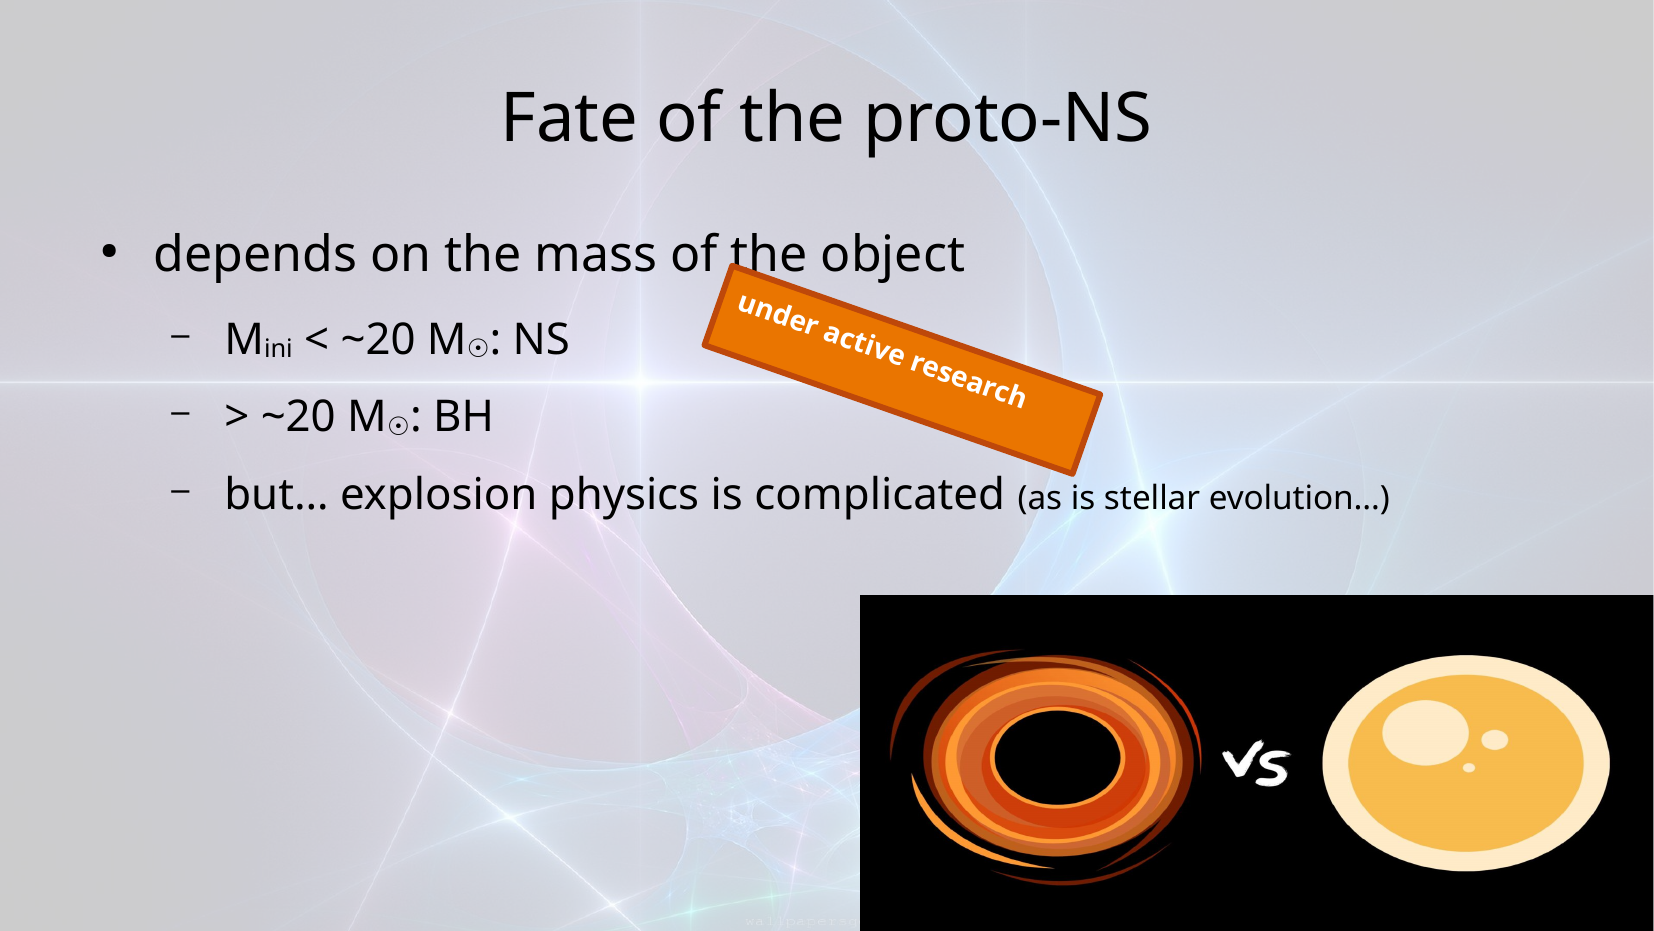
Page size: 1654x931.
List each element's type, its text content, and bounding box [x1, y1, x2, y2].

title Fate of the proto-NS [82, 37, 1571, 193]
list depends on the mass of the object Mini < ~20 M☉: NS > ~20 M☉: BH but… explosion physics is complicated (as is stellar evolution…) [82, 217, 1619, 913]
text_box under active research [704, 265, 1101, 474]
picture [0, 0, 1654, 931]
